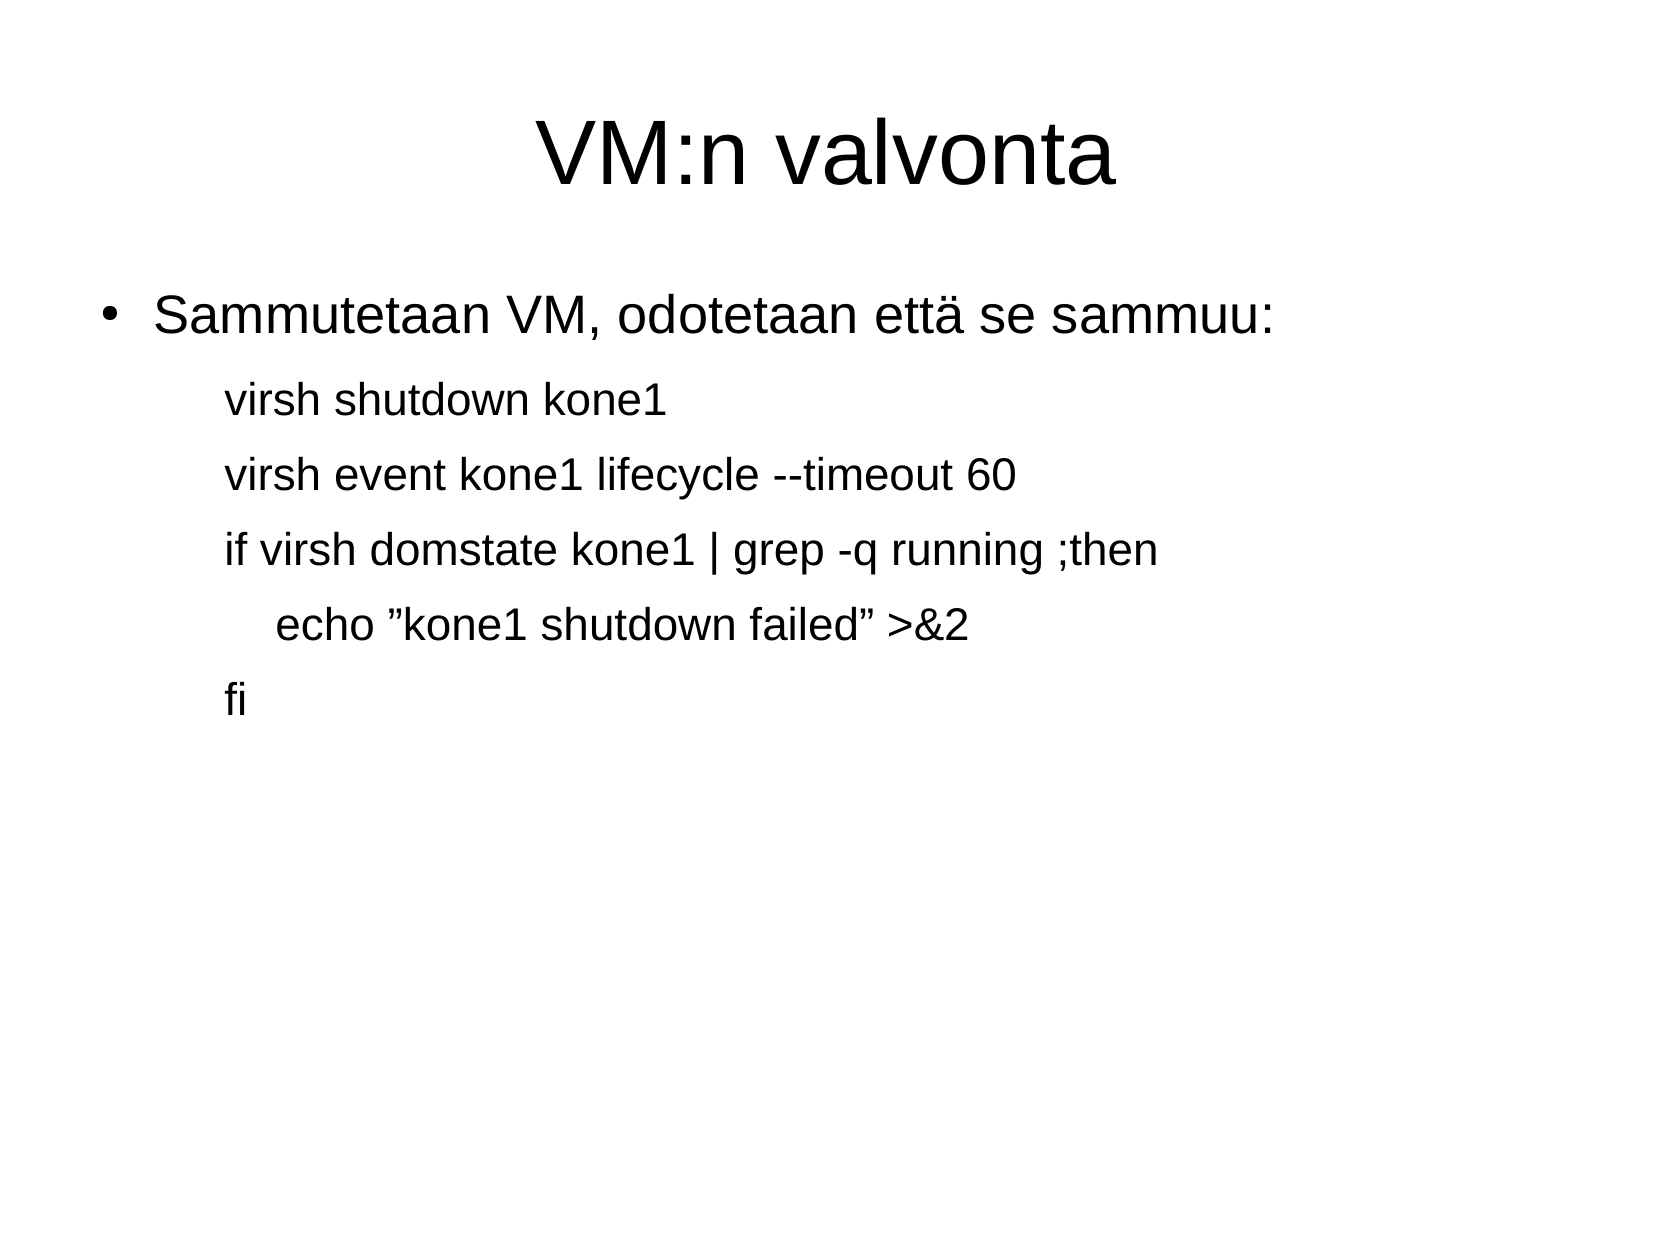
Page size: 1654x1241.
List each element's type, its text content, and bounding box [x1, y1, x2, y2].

title VM:n valvonta [82, 49, 1571, 257]
list Sammutetaan VM, odotetaan että se sammuu: virsh shutdown kone1 virsh event kone1 lifecycle --timeout 60 if virsh domstate kone1 | grep -q running ;then echo ”kone1 shutdown failed” >&2 fi [82, 284, 1571, 1004]
